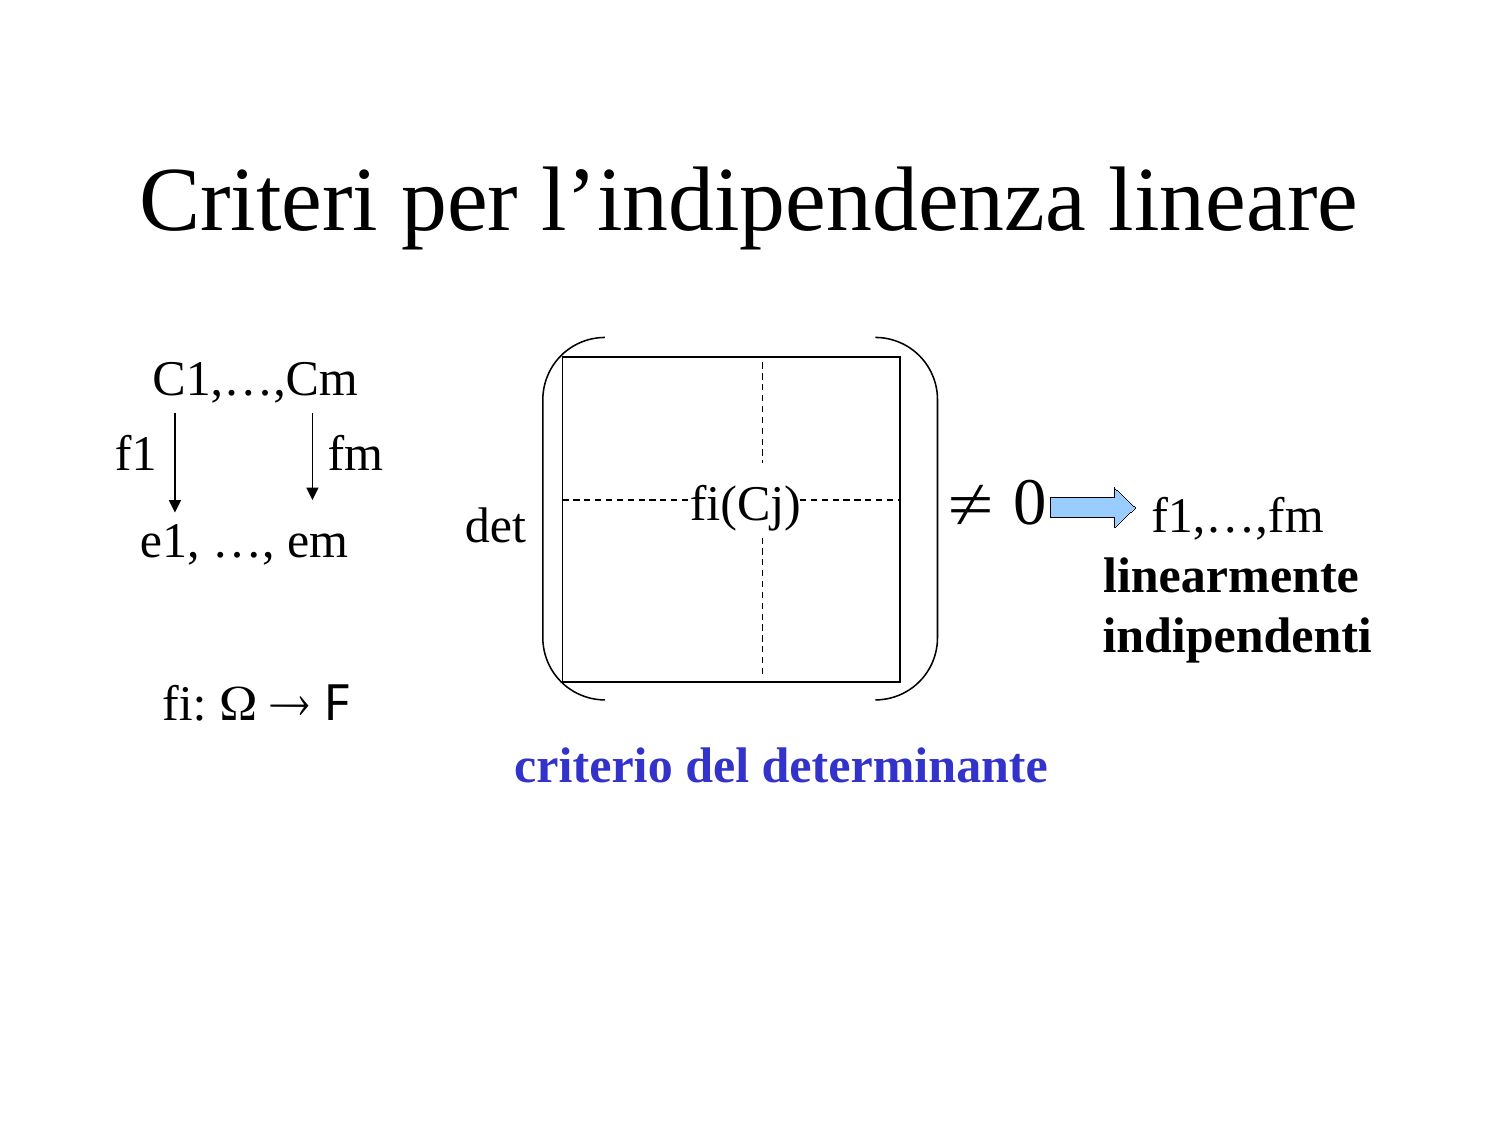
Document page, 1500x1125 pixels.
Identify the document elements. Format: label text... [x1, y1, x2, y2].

text_box C1,…,Cm [137, 337, 373, 413]
text_box fm [312, 412, 399, 488]
text_box det [450, 485, 542, 561]
text_box fi(Cj) [675, 462, 817, 538]
text_box  0 [929, 449, 1063, 546]
text_box [1063, 487, 1136, 528]
title Criteri per l’indipendenza lineare [112, 99, 1388, 288]
text_box fi:   F [147, 662, 365, 738]
text_box f1 [100, 412, 172, 488]
text_box f1,…,fm linearmente indipendenti [1087, 474, 1388, 671]
text_box e1, …, em [124, 499, 364, 576]
text_box criterio del determinante [499, 724, 1064, 801]
